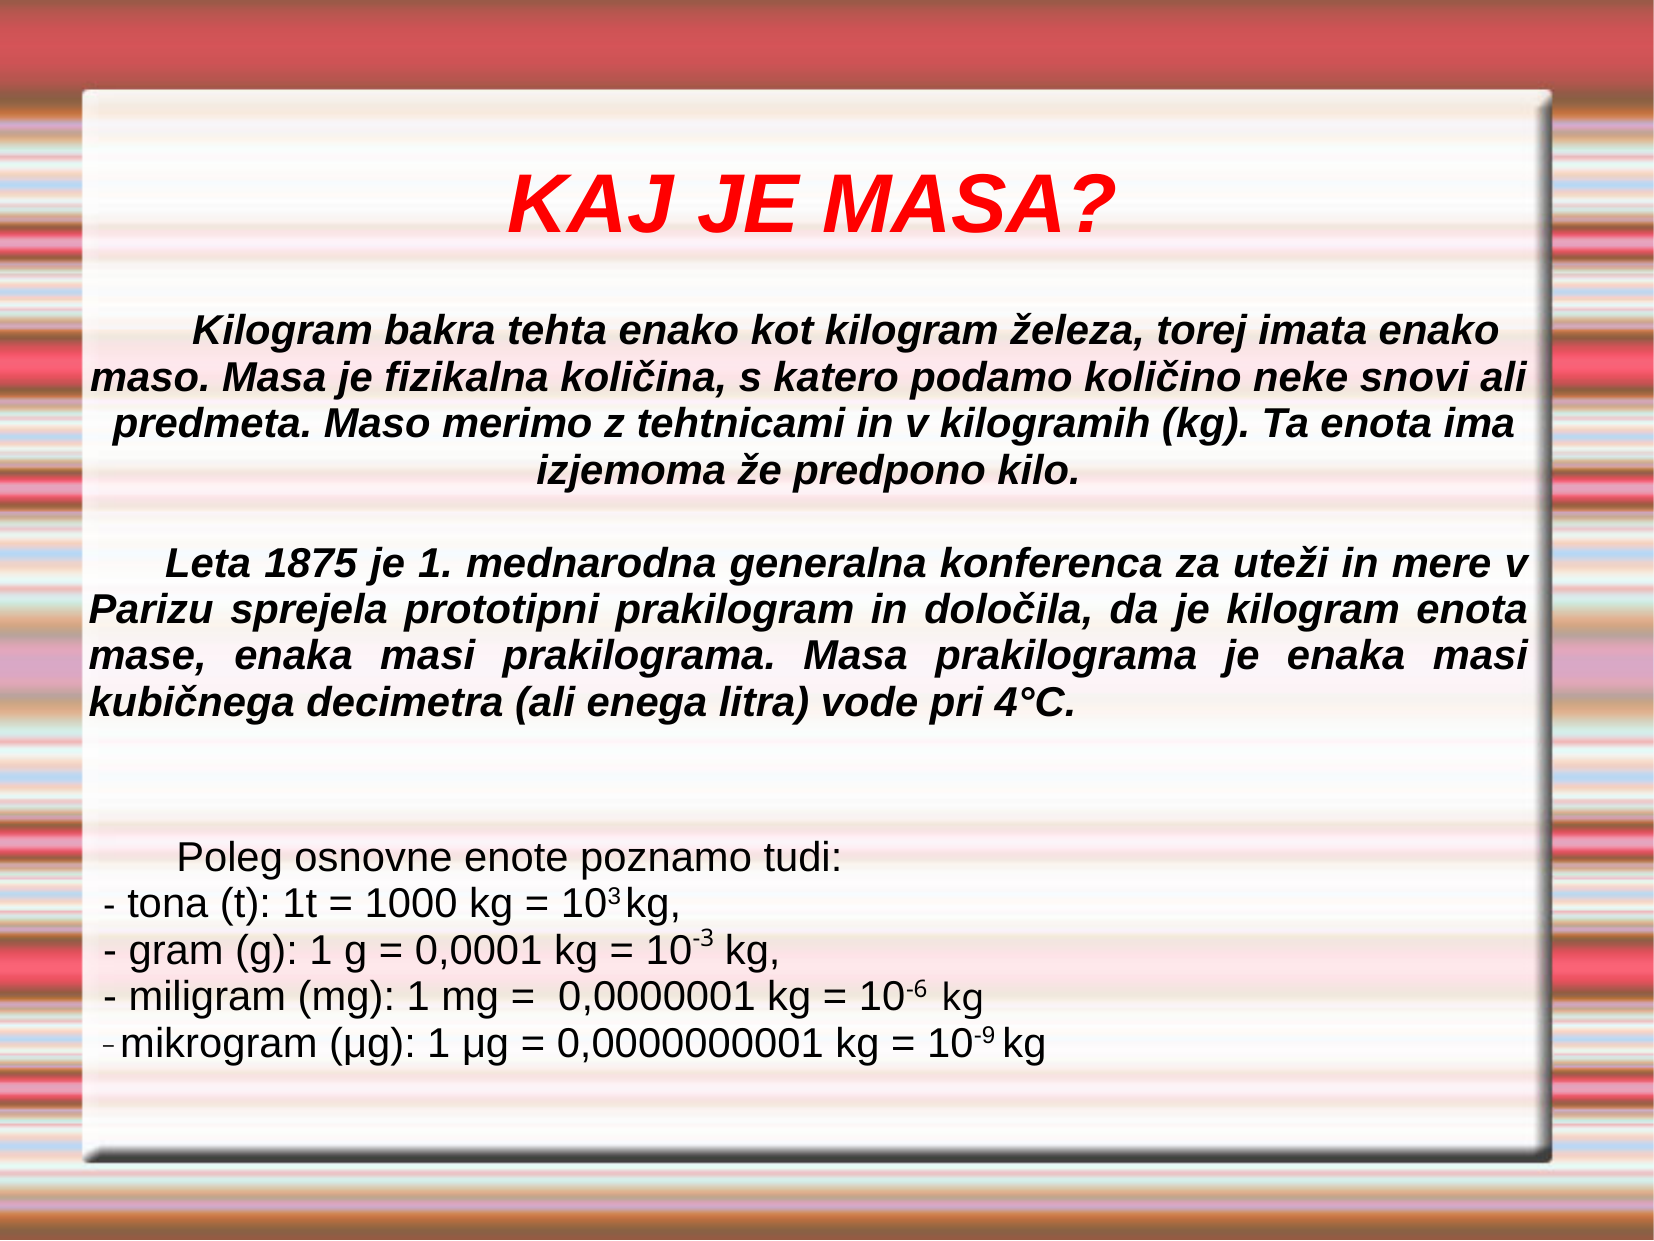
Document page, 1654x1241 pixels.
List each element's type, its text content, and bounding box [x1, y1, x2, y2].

picture [0, 0, 1654, 1240]
text_box Poleg osnovne enote poznamo tudi: - tona (t): 1t = 1000 kg = 103 kg, - gram (g): 1 g = 0,0001 kg = 10-3 kg, - miligram (mg): 1 mg = 0,0000001 kg = 10-6 kg _ mikrogram (μg): 1 μg = 0,0000000001 kg = 10-9 kg [88, 826, 1536, 1075]
title KAJ JE MASA? [90, 101, 1536, 309]
subtitle Kilogram bakra tehta enako kot kilogram železa, torej imata enako maso. Masa je fizikalna količina, s katero podamo količino neke snovi ali predmeta. Maso merimo z tehtnicami in v kilogramih (kg). Ta enota ima izjemoma že predpono kilo. Leta 1875 je 1. mednarodna generalna konferenca za uteži in mere v Parizu sprejela prototipni prakilogram in določila, da je kilogram enota mase, enaka masi prakilograma. Masa prakilograma je enaka masi kubičnega decimetra (ali enega litra) vode pri 4°C. [88, 157, 1529, 826]
